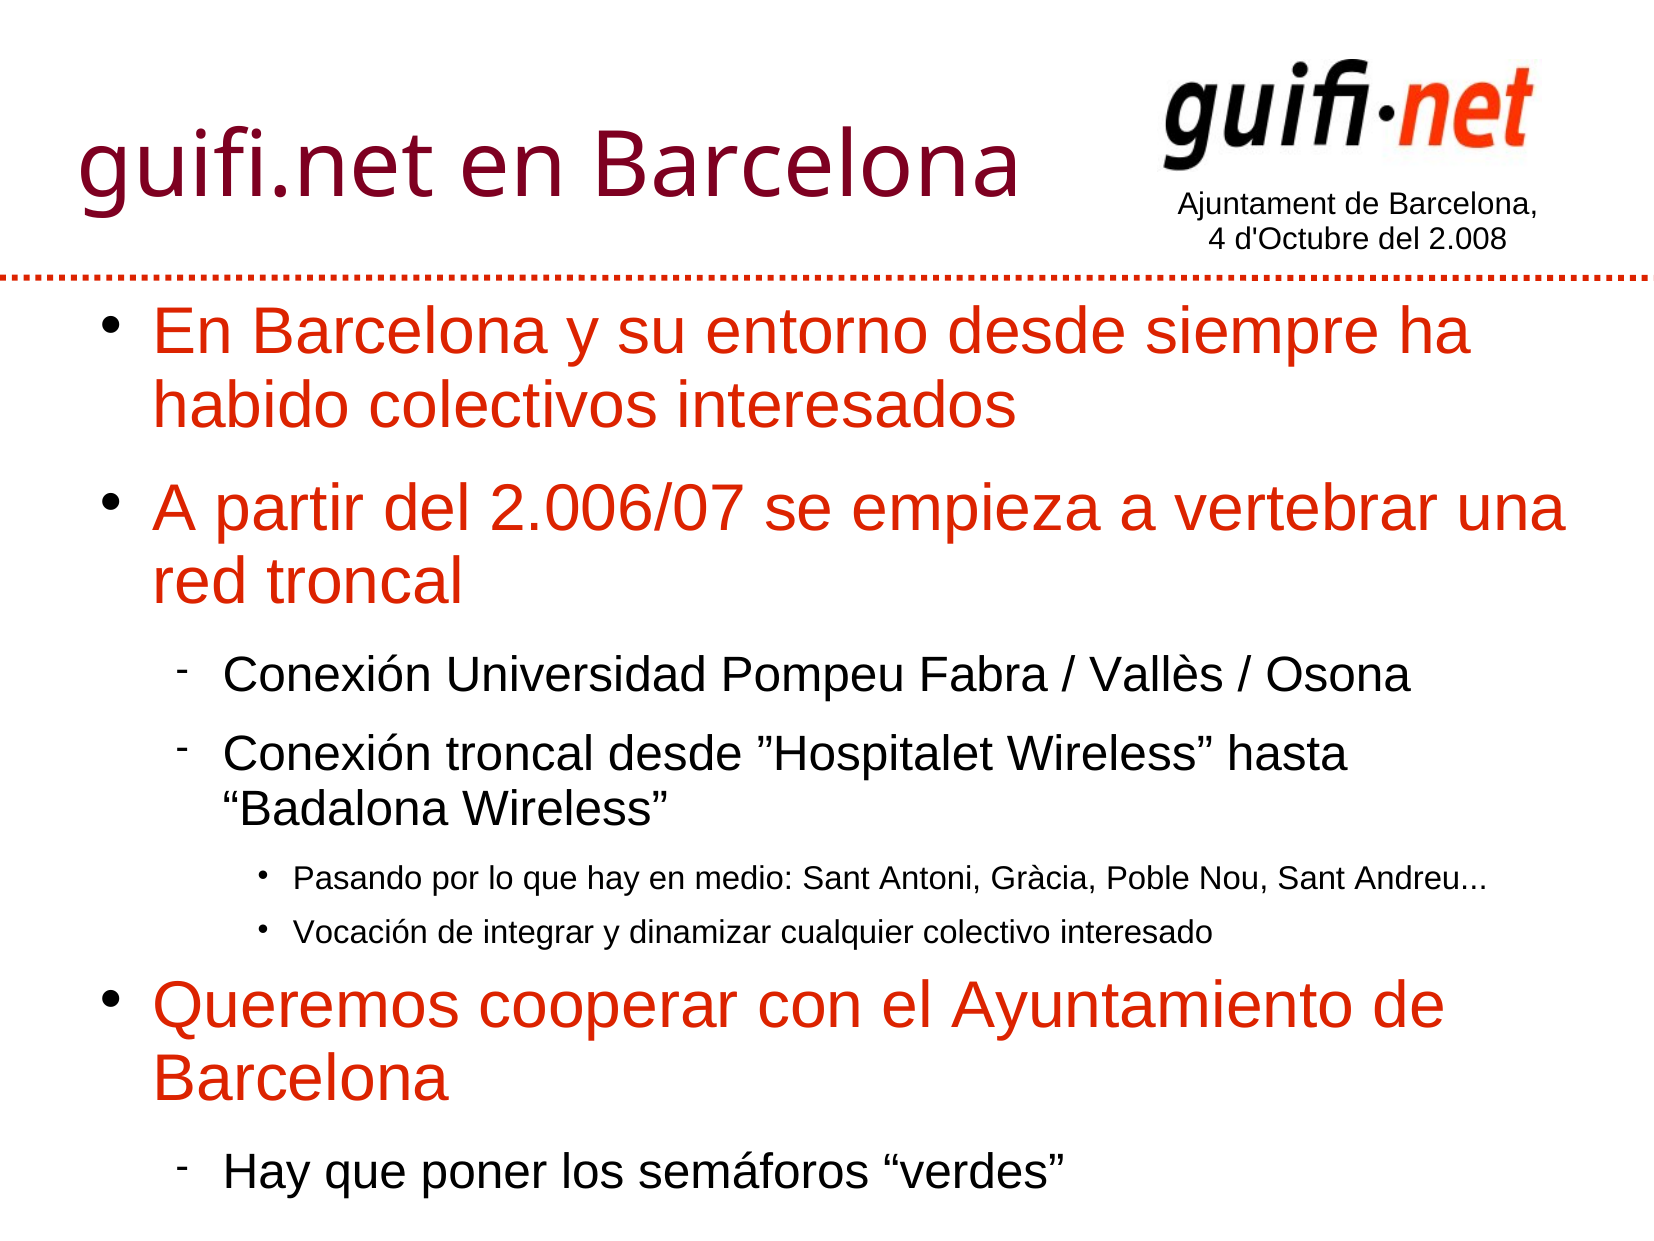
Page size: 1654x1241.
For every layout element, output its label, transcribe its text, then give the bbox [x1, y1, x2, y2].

picture [1157, 59, 1542, 172]
list En Barcelona y su entorno desde siempre ha habido colectivos interesados A partir del 2.006/07 se empieza a vertebrar una red troncal Conexión Universidad Pompeu Fabra / Vallès / Osona Conexión troncal desde ”Hospitalet Wireless” hasta “Badalona Wireless” Pasando por lo que hay en medio: Sant Antoni, Gràcia, Poble Nou, Sant Andreu... Vocación de integrar y dinamizar cualquier colectivo interesado Queremos cooperar con el Ayuntamiento de Barcelona Hay que poner los semáforos “verdes” [82, 290, 1571, 1207]
title guifi.net en Barcelona [76, 66, 1093, 259]
